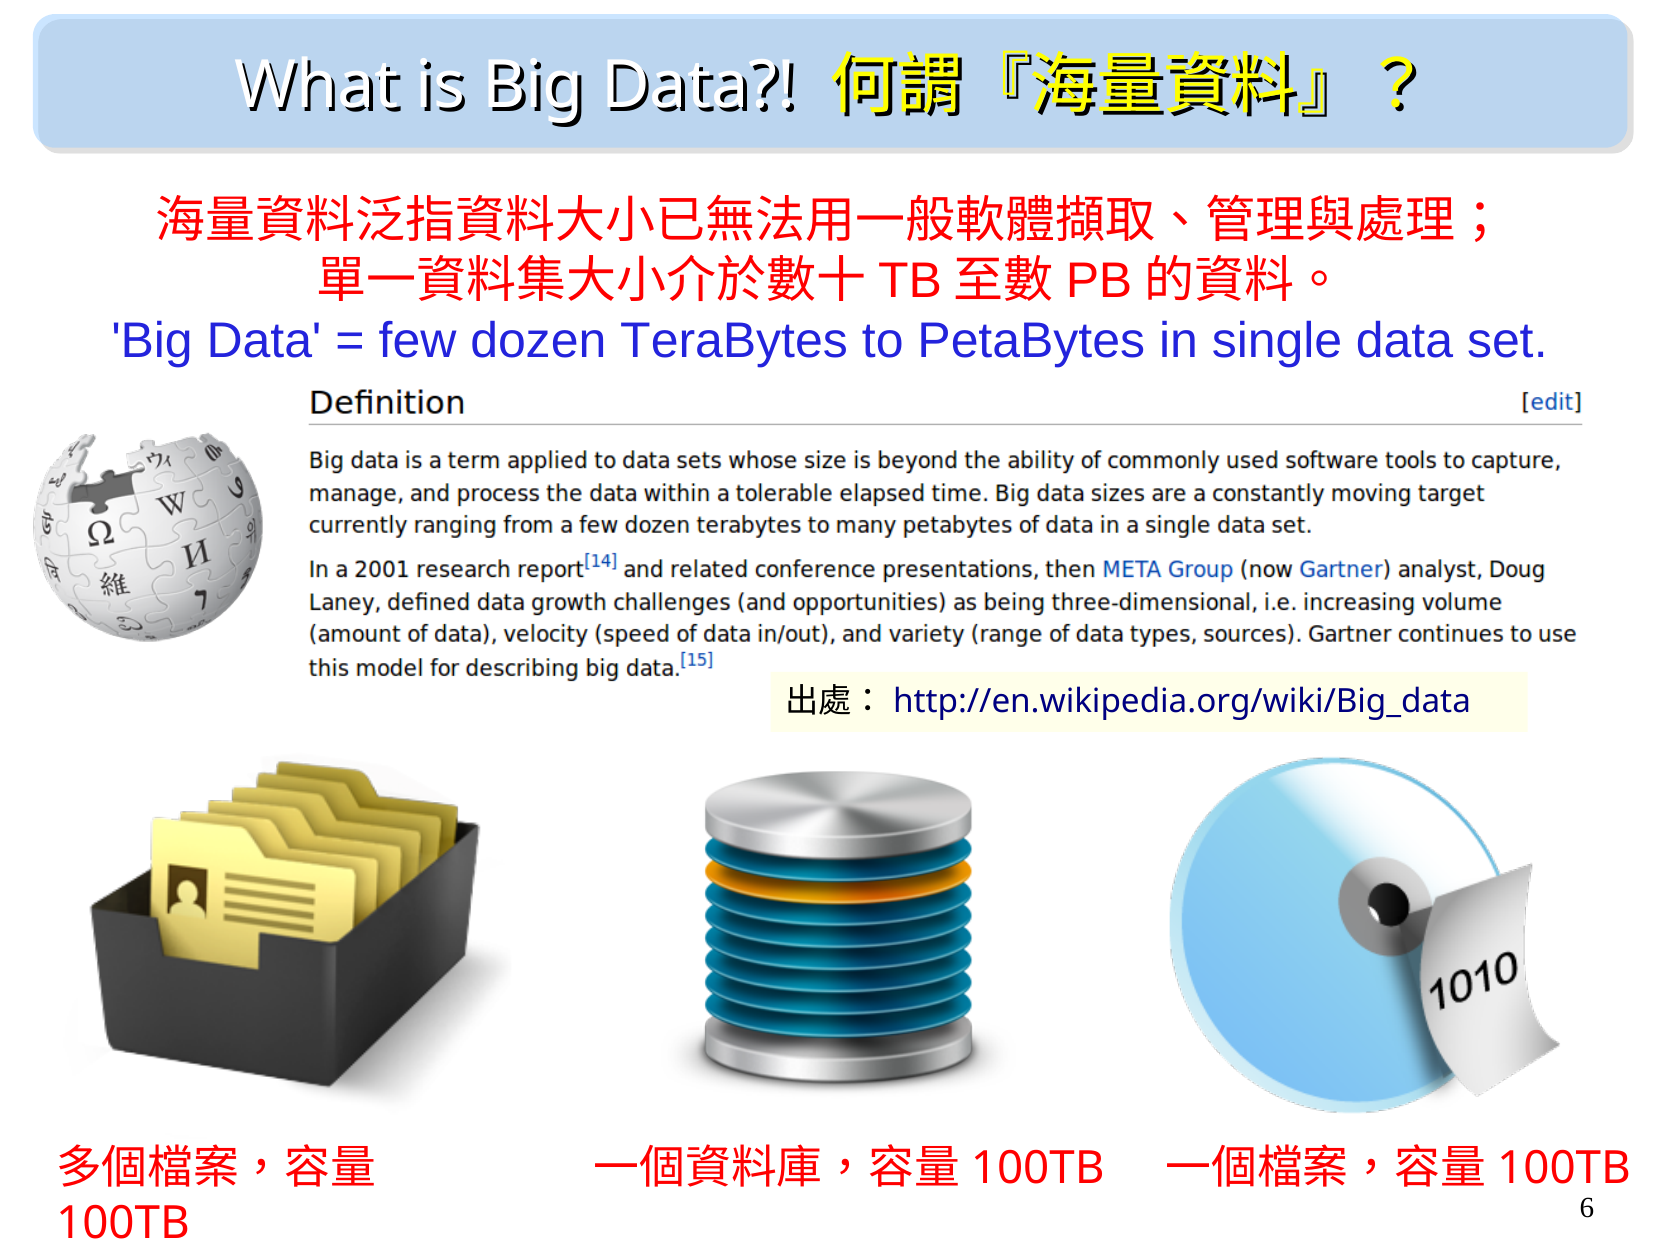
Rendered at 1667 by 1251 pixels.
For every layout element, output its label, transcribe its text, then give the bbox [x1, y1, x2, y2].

picture [1165, 738, 1565, 1129]
text_box 一個檔案，容量100TB [1125, 1129, 1667, 1200]
text_box 海量資料泛指資料大小已無法用一般軟體擷取、管理與處理； 單一資料集大小介於數十TB至數PB的資料。 'Big Data' = few dozen TeraBytes to PetaBytes in single data set. [96, 179, 1564, 375]
text_box 多個檔案，容量100TB [41, 1129, 532, 1200]
picture [59, 377, 1595, 1129]
picture [29, 407, 266, 644]
title What is Big Data?! 何謂『海量資料』？ [0, 11, 1665, 160]
text_box 出處：http://en.wikipedia.org/wiki/Big_data [770, 671, 1528, 727]
picture [661, 749, 1016, 1105]
text_box 一個資料庫，容量100TB [576, 1129, 1123, 1200]
